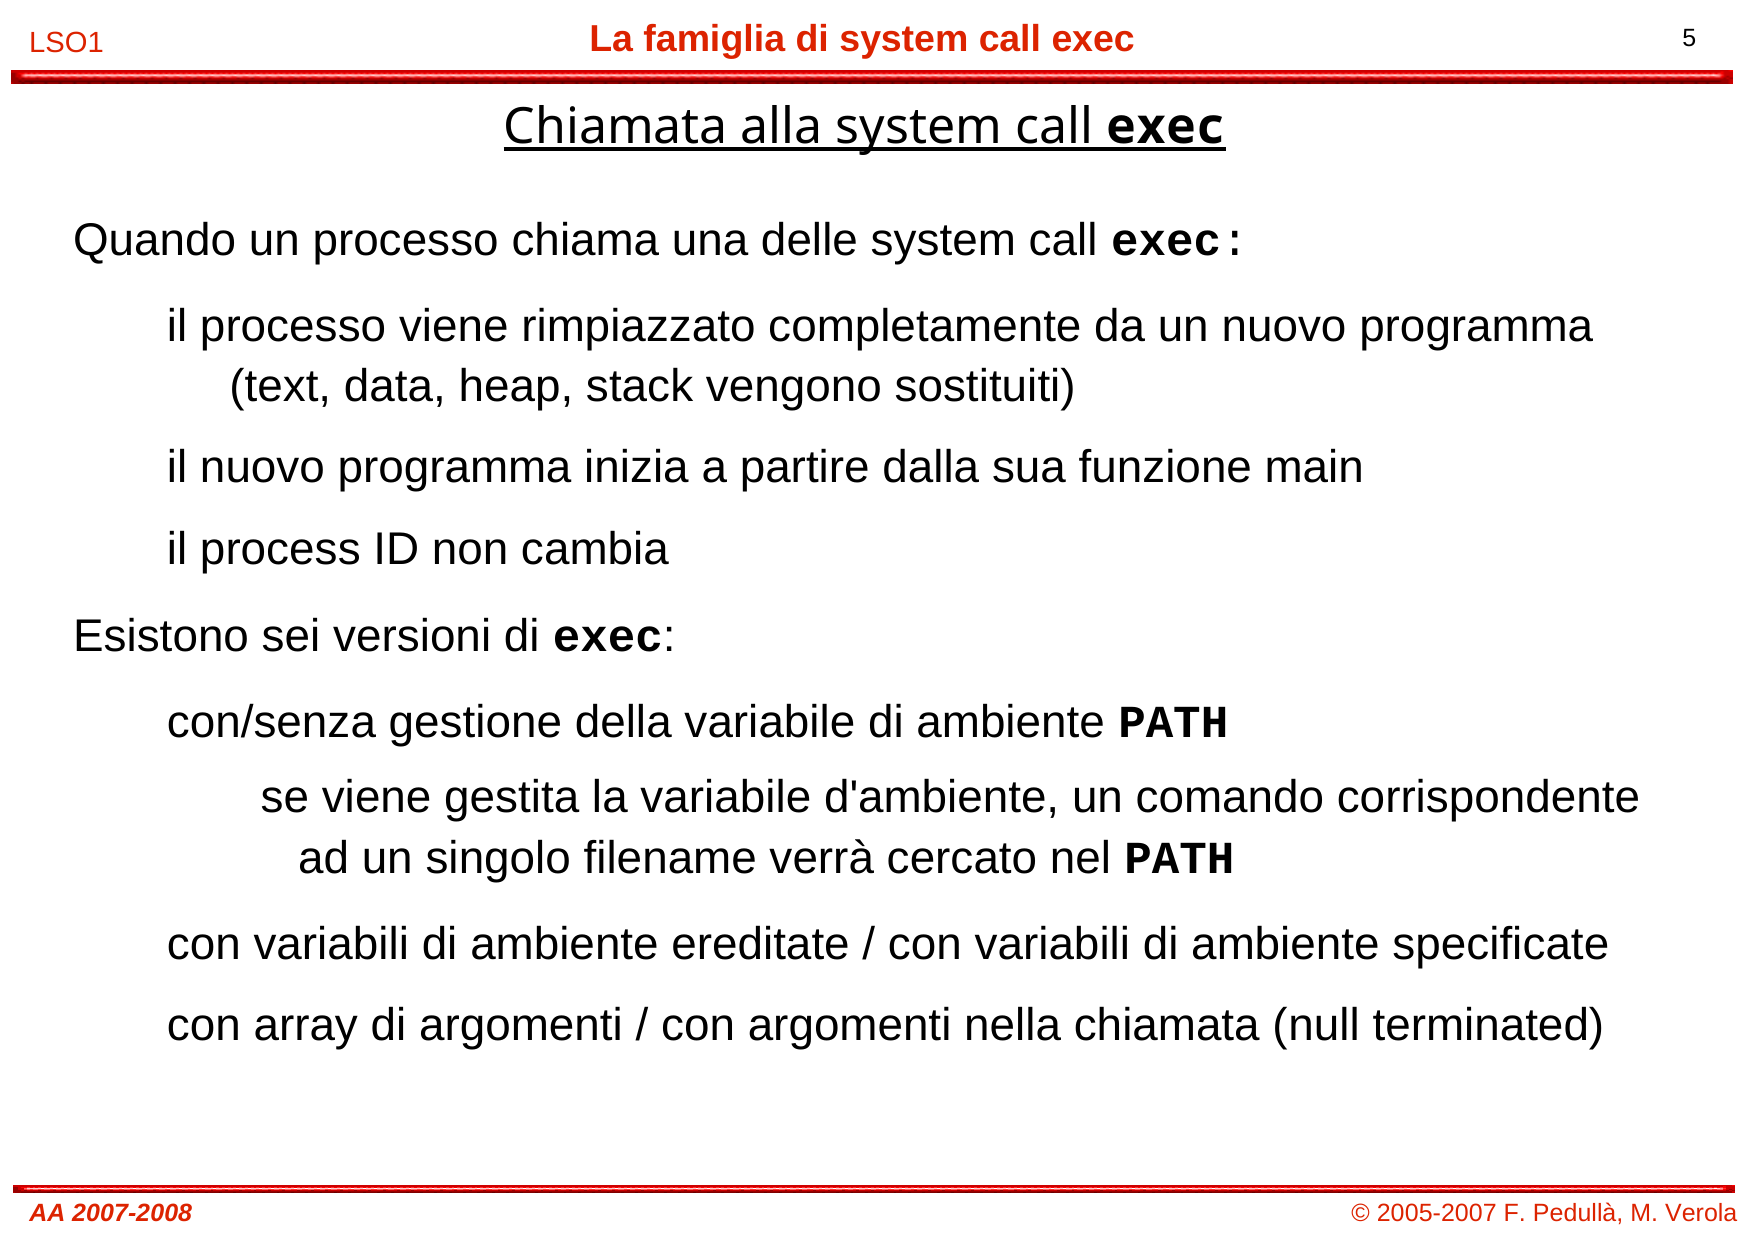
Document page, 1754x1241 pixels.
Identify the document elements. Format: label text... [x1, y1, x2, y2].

picture [13, 1185, 1735, 1193]
title Chiamata alla system call exec [427, 78, 1303, 174]
list Quando un processo chiama una delle system call exec: il processo viene rimpiazzato completamente da un nuovo programma (text, data, heap, stack vengono sostituiti) il nuovo programma inizia a partire dalla sua funzione main il process ID non cambia Esistono sei versioni di exec: con/senza gestione della variabile di ambiente PATH se viene gestita la variabile d'ambiente, un comando corrispondente ad un singolo filename verrà cercato nel PATH con variabili di ambiente ereditate / con variabili di ambiente specificate con array di argomenti / con argomenti nella chiamata (null terminated) [58, 206, 1696, 1122]
picture [11, 70, 1733, 84]
